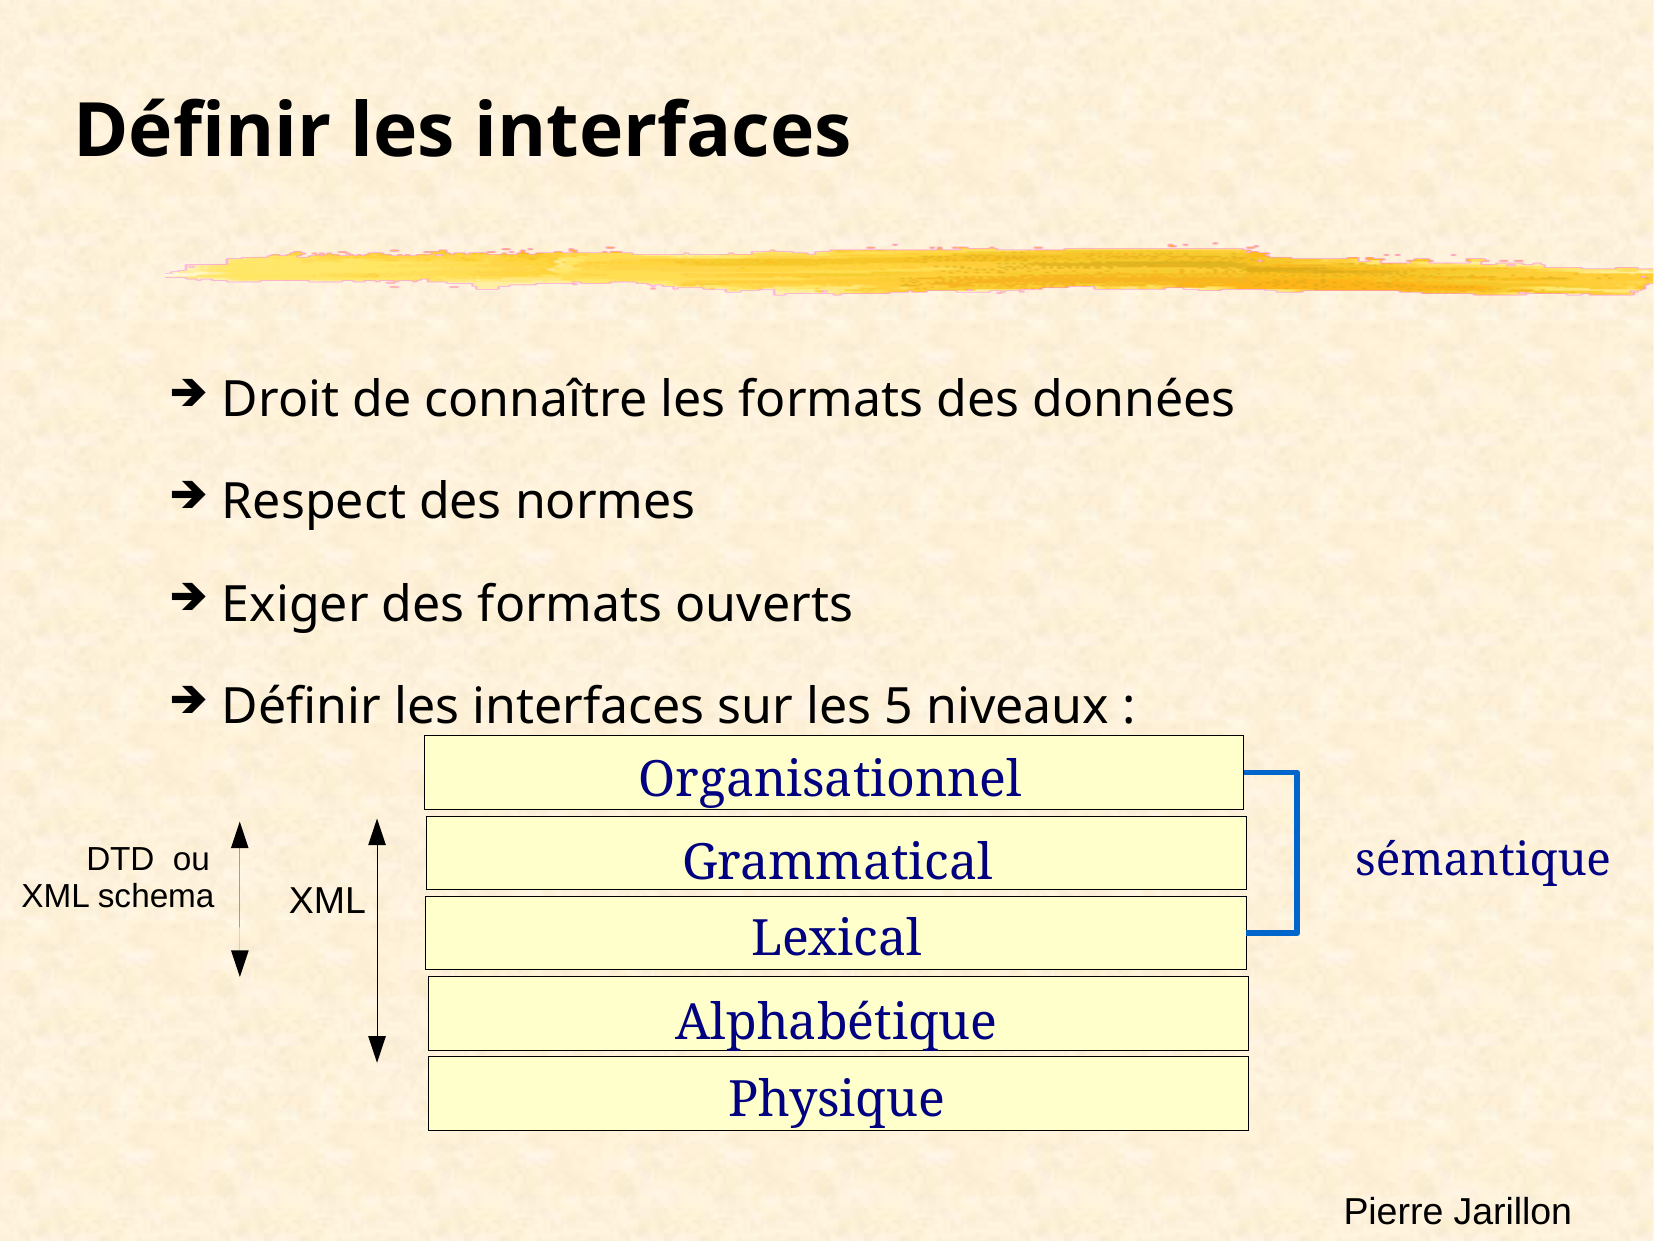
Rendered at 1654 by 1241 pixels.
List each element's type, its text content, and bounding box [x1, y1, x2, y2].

text_box Organisationnel [436, 735, 1225, 809]
text_box [428, 976, 1249, 1051]
text_box [425, 896, 1247, 970]
text_box Physique [445, 1055, 1228, 1129]
text_box Grammatical [433, 818, 1242, 892]
text_box DTD ou XML schema [6, 832, 257, 943]
text_box [424, 735, 1244, 810]
text_box Droit de connaître les formats des données Respect des normes Exiger des formats ouverts Définir les interfaces sur les 5 niveaux : [154, 321, 1561, 740]
text_box Alphabétique [445, 978, 1228, 1052]
text_box Lexical [445, 894, 1228, 968]
text_box [428, 1056, 1249, 1131]
text_box XML [274, 872, 414, 934]
text_box sémantique [1312, 818, 1654, 888]
picture [0, 0, 1654, 1241]
text_box [426, 816, 1247, 890]
title Définir les interfaces [73, 2, 1479, 254]
